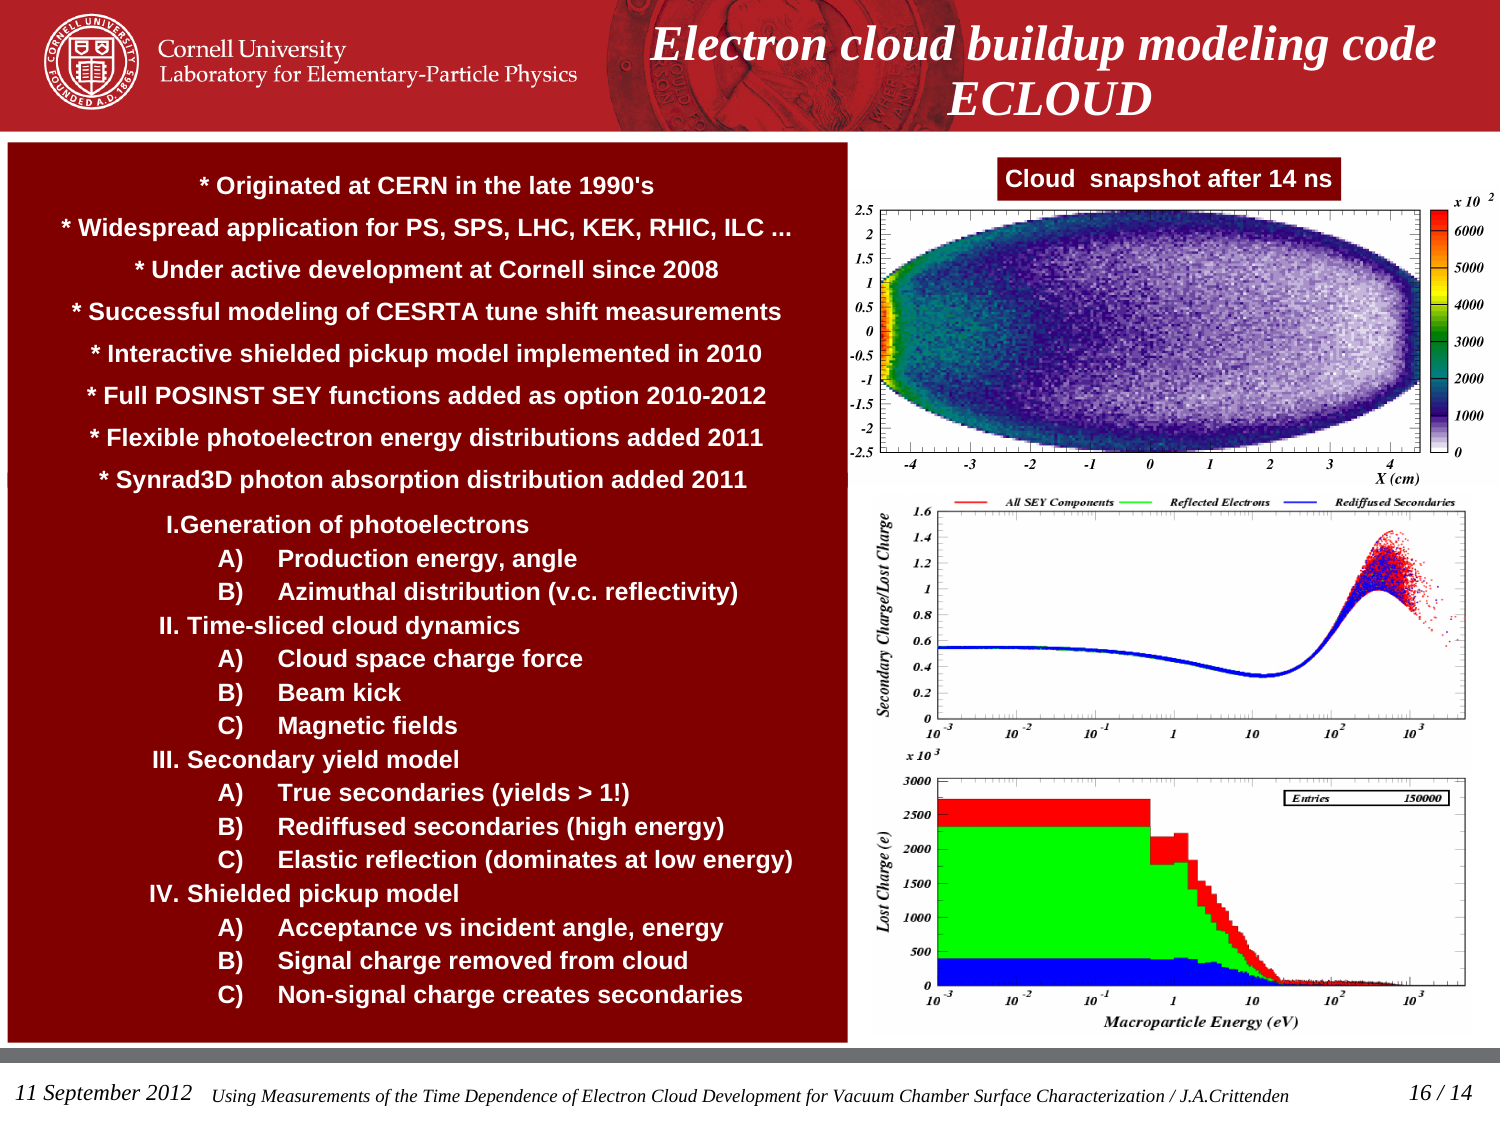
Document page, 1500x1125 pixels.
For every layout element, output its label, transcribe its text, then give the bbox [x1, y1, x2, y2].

picture [873, 494, 1474, 1036]
text_box Cloud snapshot after 14 ns [997, 157, 1342, 201]
text_box Generation of photoelectrons Production energy, angle Azimuthal distribution (v.c. reflectivity) Time-sliced cloud dynamics Cloud space charge force Beam kick Magnetic fields Secondary yield model True secondaries (yields > 1!) Rediffused secondaries (high energy) Elastic reflection (dominates at low energy) Shielded pickup model Acceptance vs incident angle, energy Signal charge removed from cloud Non-signal charge creates secondaries [7, 488, 848, 1043]
title Electron cloud buildup modeling code ECLOUD [600, 7, 1500, 136]
picture [848, 187, 1500, 487]
text_box * Originated at CERN in the late 1990's * Widespread application for PS, SPS, LHC, KEK, RHIC, ILC ... * Under active development at Cornell since 2008 * Successful modeling of CESRTA tune shift measurements * Interactive shielded pickup model implemented in 2010 * Full POSINST SEY functions added as option 2010-2012 * Flexible photoelectron energy distributions added 2011 * Synrad3D photon absorption distribution added 2011 [7, 142, 848, 488]
picture [0, 0, 1500, 132]
